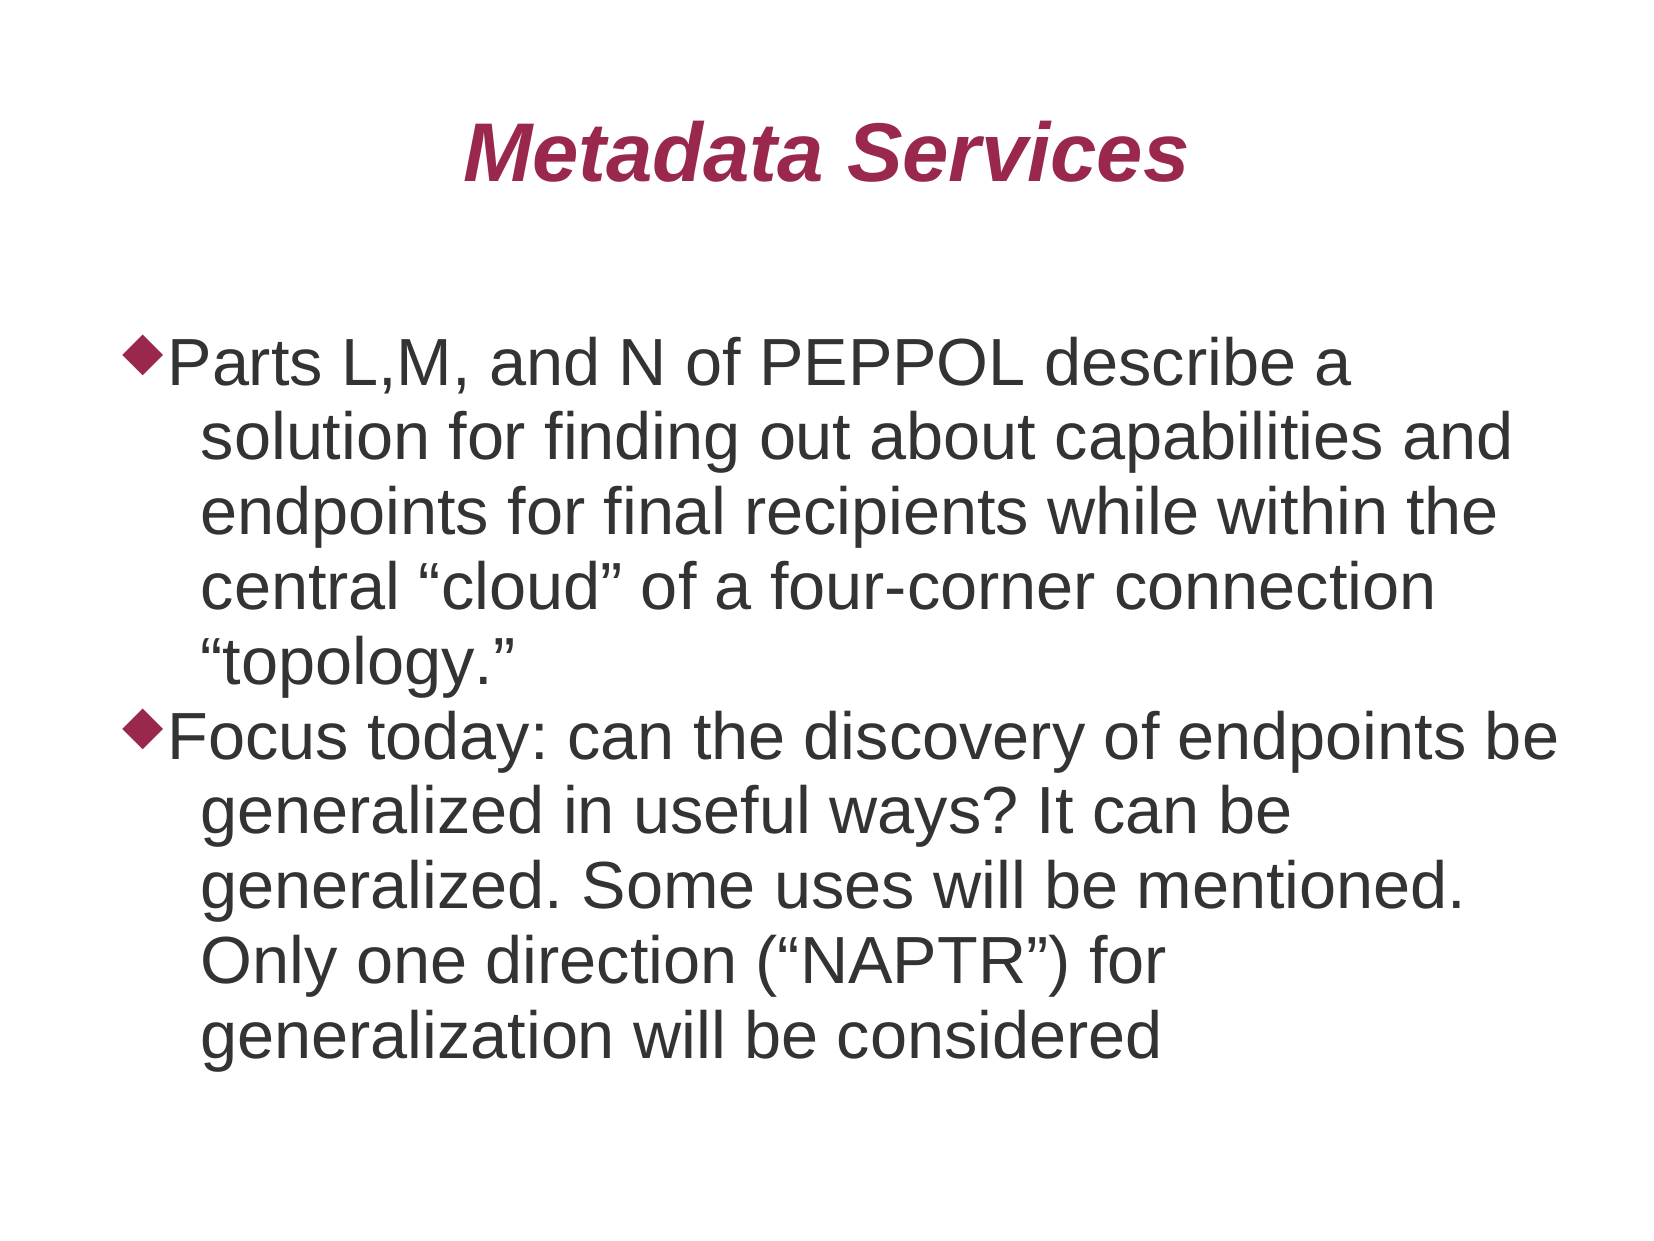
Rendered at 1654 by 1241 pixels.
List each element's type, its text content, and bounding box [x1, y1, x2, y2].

list Parts L,M, and N of PEPPOL describe a solution for finding out about capabilities and endpoints for final recipients while within the central “cloud” of a four-corner connection “topology.” Focus today: can the discovery of endpoints be generalized in useful ways? It can be generalized. Some uses will be mentioned. Only one direction (“NAPTR”) for generalization will be considered [118, 324, 1571, 1103]
title Metadata Services [82, 49, 1571, 257]
